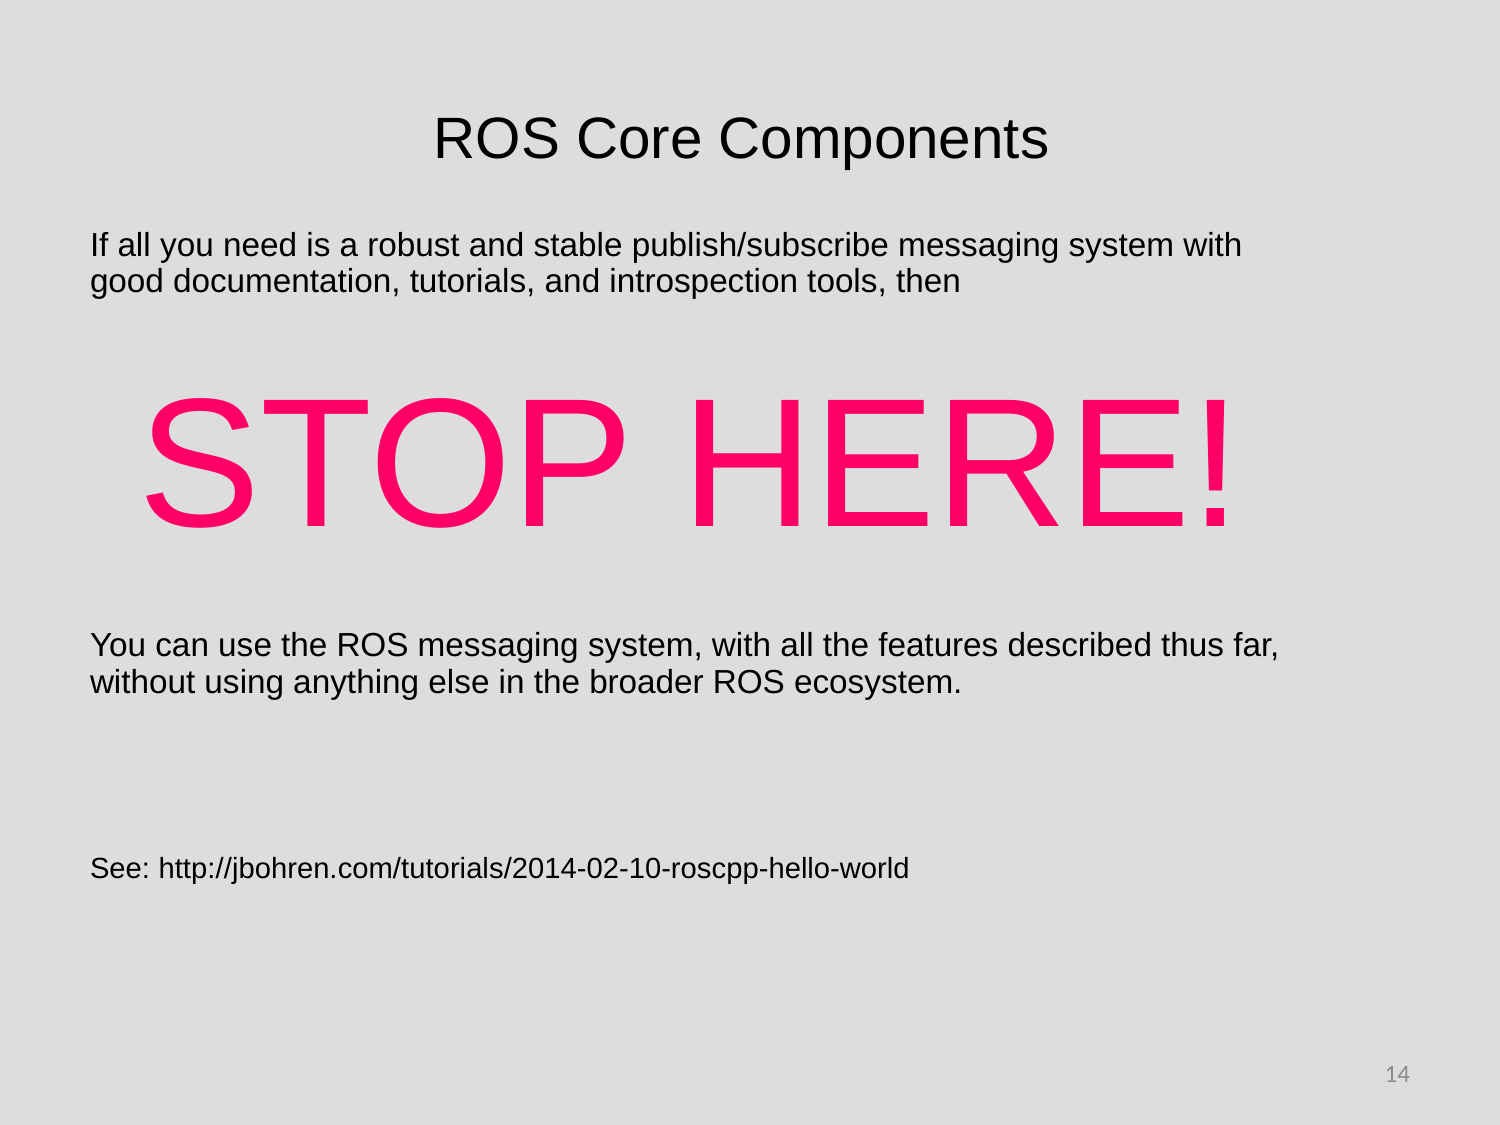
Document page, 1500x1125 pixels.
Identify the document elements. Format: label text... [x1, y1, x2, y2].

subtitle If all you need is a robust and stable publish/subscribe messaging system with good documentation, tutorials, and introspection tools, then STOP HERE! You can use the ROS messaging system, with all the features described thus far, without using anything else in the broader ROS ecosystem. See: http://jbohren.com/tutorials/2014-02-10-roscpp-hello-world [90, 225, 1291, 826]
title ROS Core Components [75, 45, 1425, 233]
